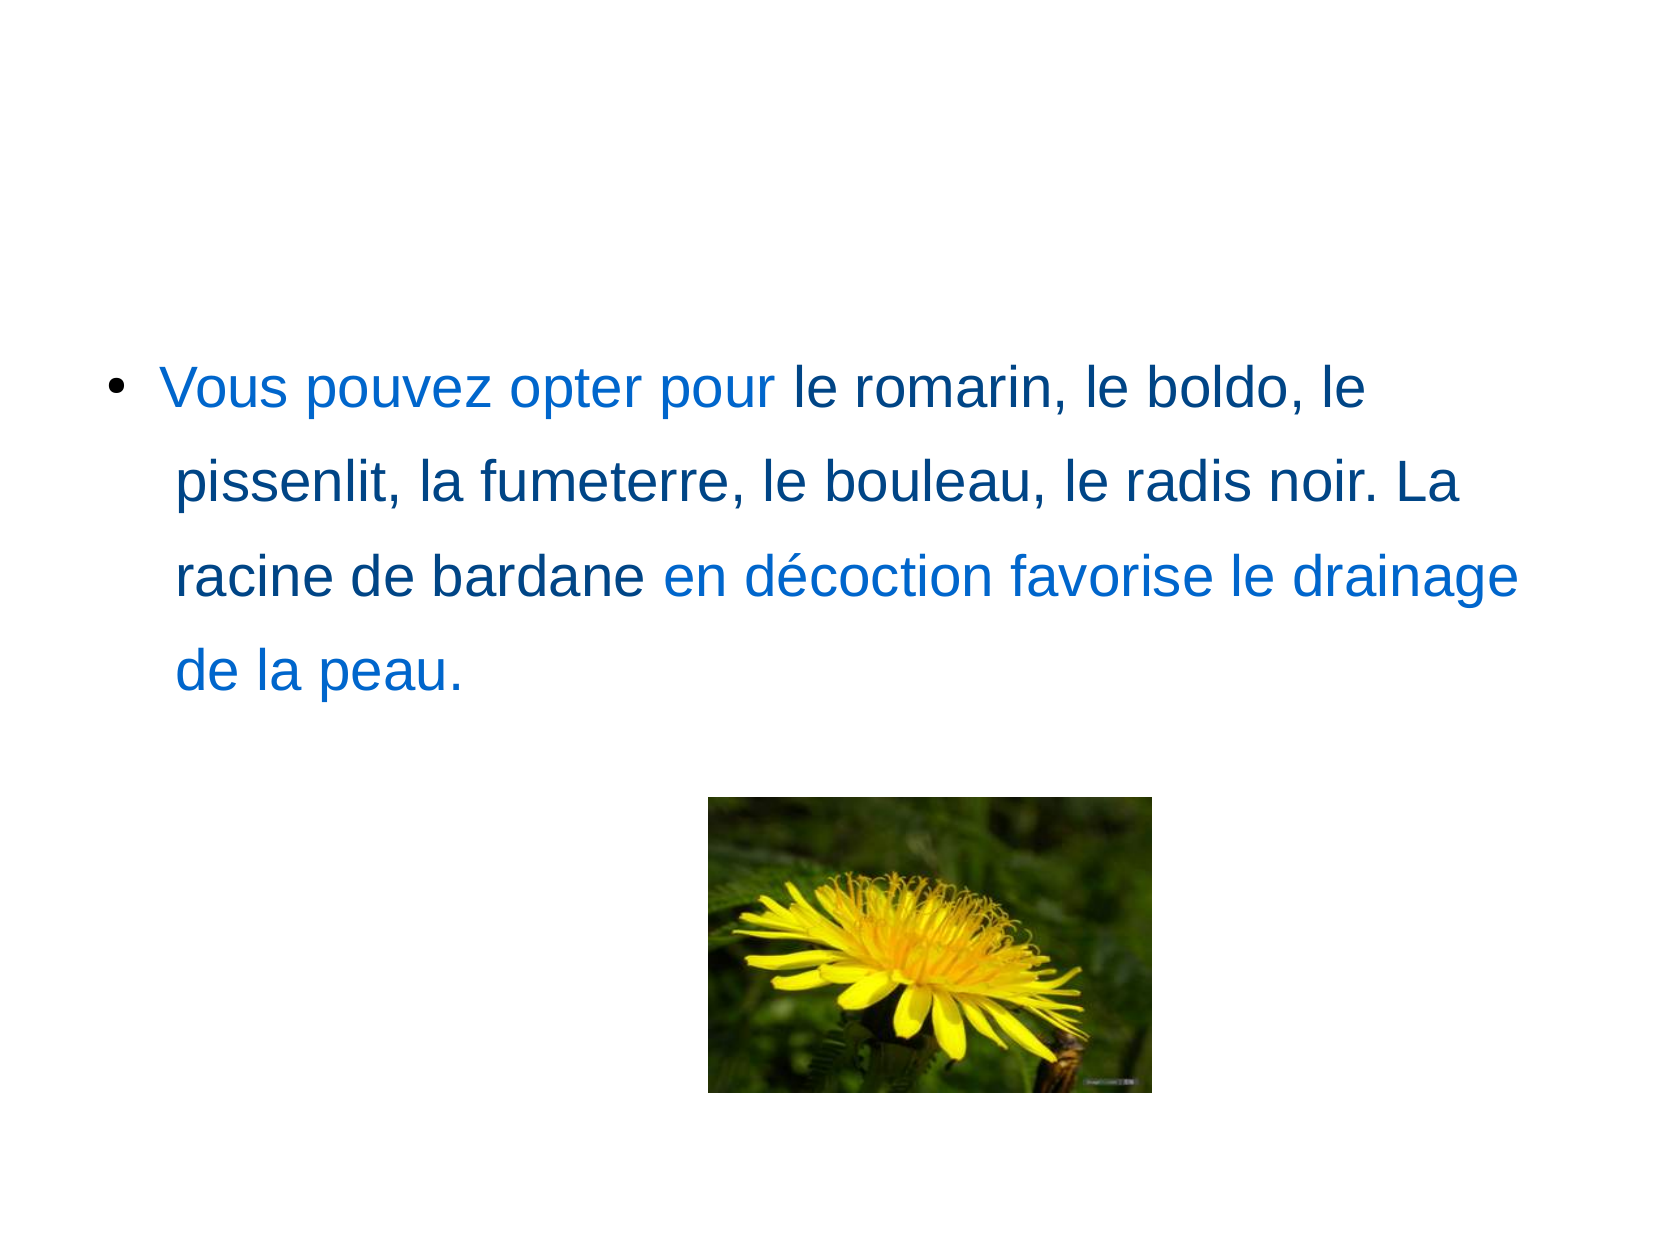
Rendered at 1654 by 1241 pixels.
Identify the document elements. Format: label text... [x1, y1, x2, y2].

list Vous pouvez opter pour le romarin, le boldo, le pissenlit, la fumeterre, le bouleau, le radis noir. La racine de bardane en décoction favorise le drainage de la peau. [88, 354, 1577, 773]
picture [708, 797, 1152, 1093]
